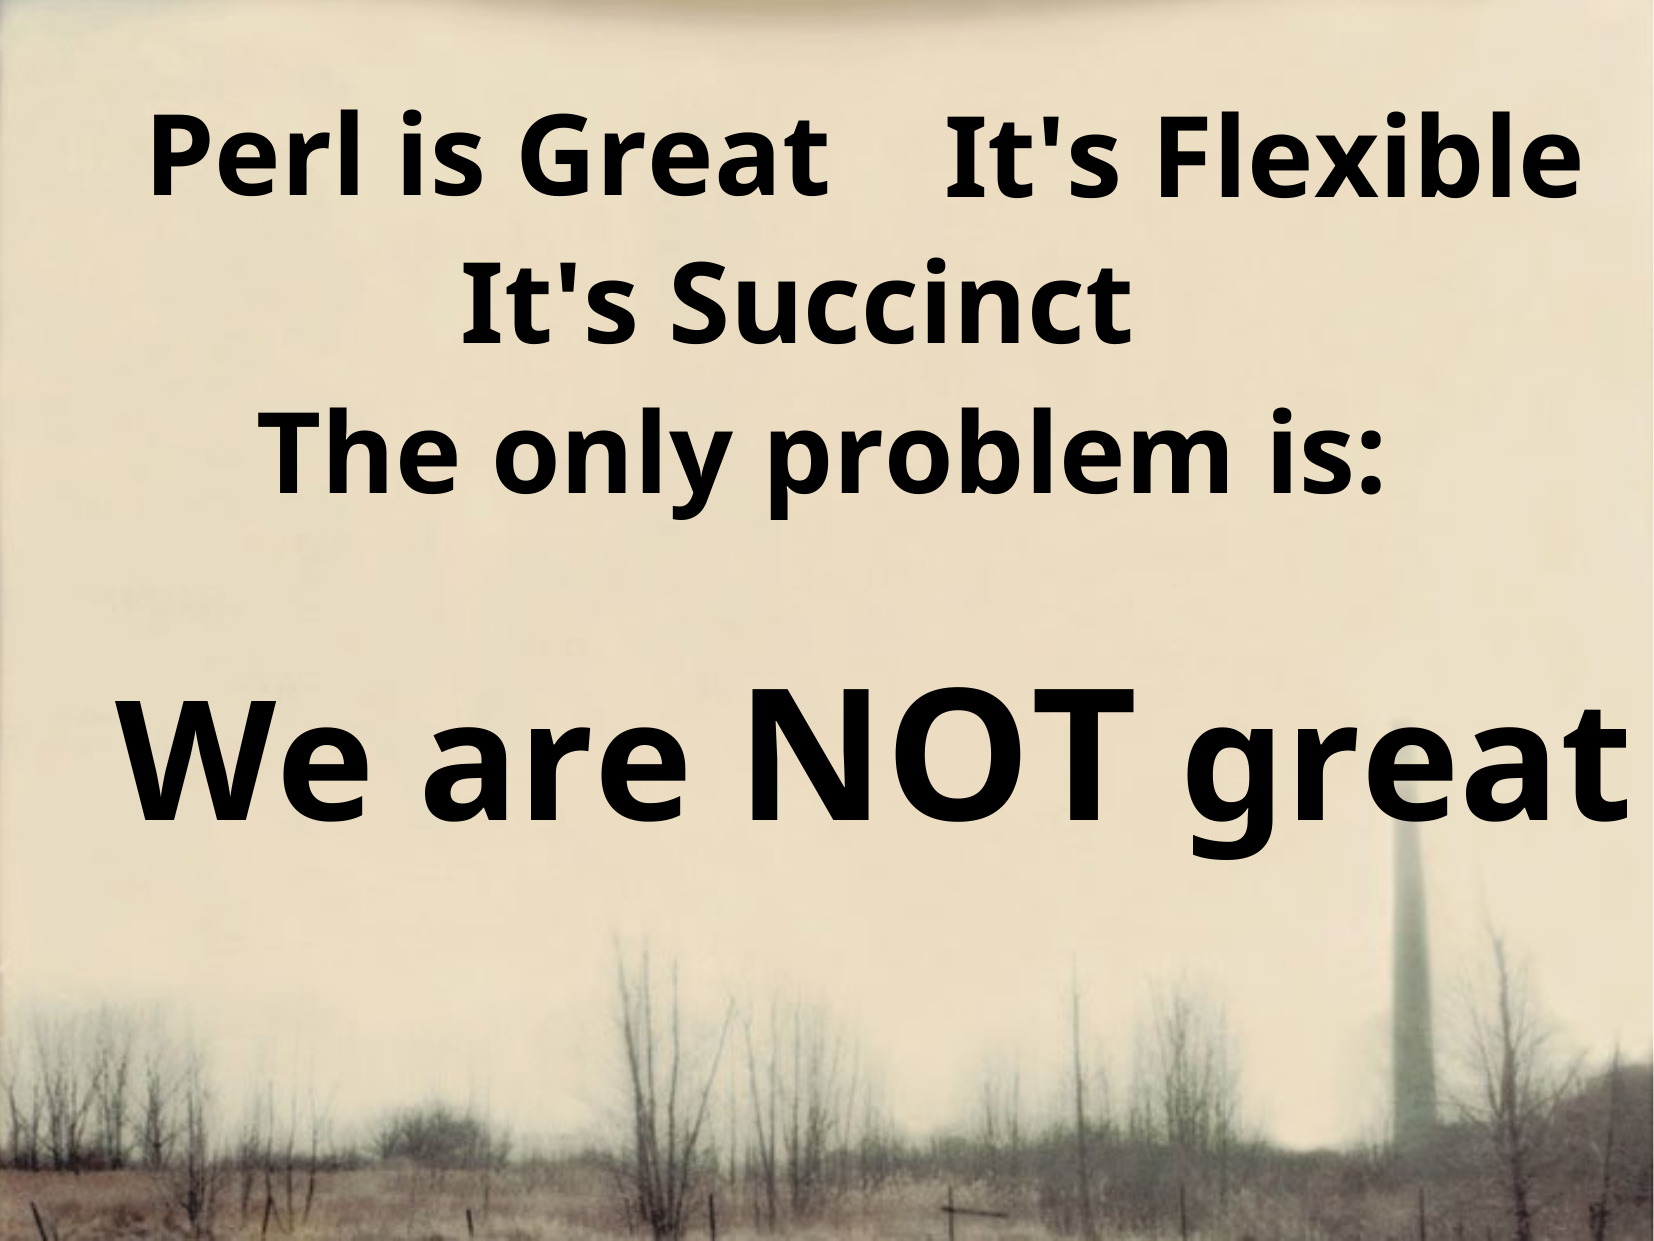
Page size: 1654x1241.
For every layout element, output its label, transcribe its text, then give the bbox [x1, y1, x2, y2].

picture [0, 0, 1654, 1241]
text_box We are NOT great [115, 624, 1550, 838]
text_box Perl is Great [144, 75, 807, 207]
text_box It's Flexible [944, 77, 1553, 208]
text_box It's Succinct [460, 223, 1119, 355]
text_box The only problem is: [256, 372, 1357, 504]
